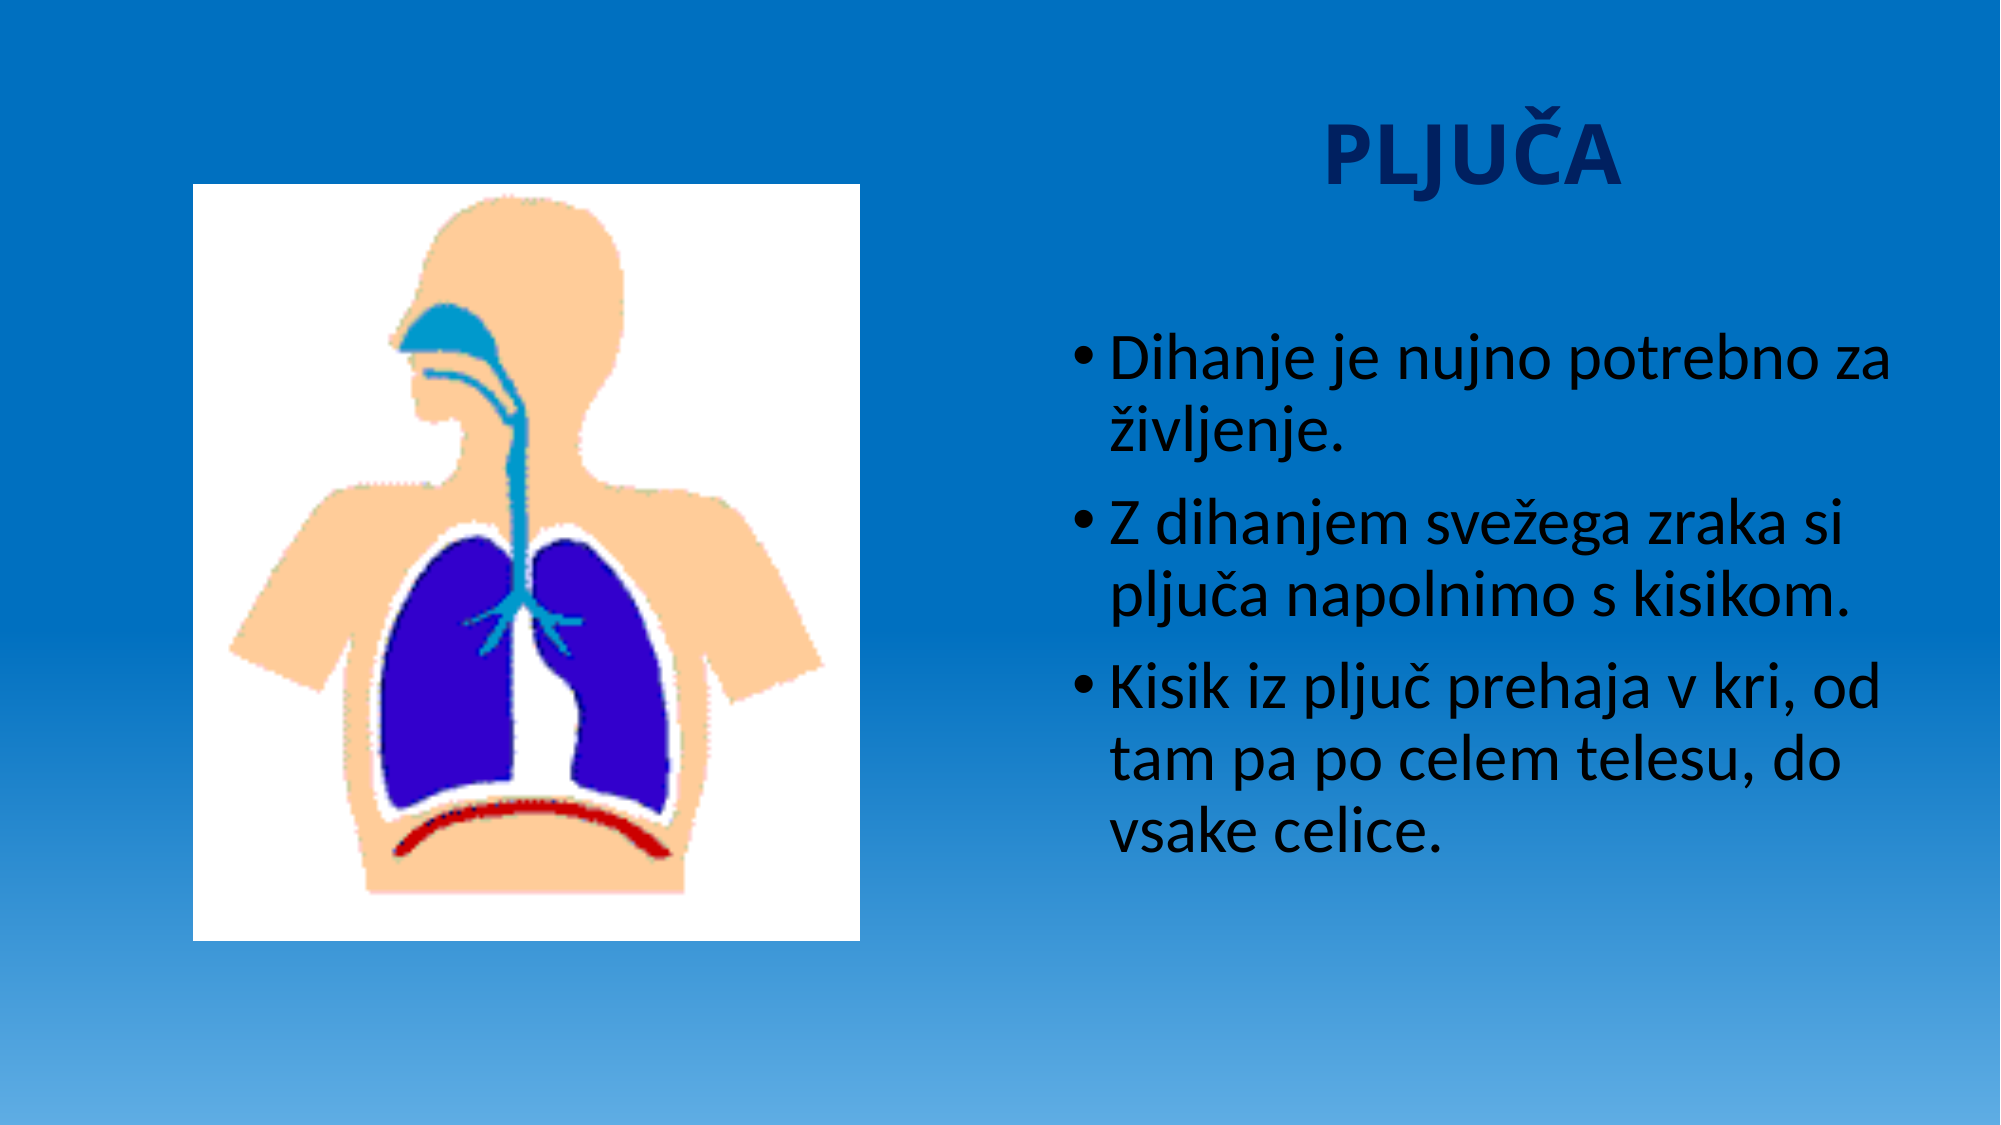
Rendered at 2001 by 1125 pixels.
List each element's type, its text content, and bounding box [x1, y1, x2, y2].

list Dihanje je nujno potrebno za življenje. Z dihanjem svežega zraka si pljuča napolnimo s kisikom. Kisik iz pljuč prehaja v kri, od tam pa po celem telesu, do vsake celice. [1057, 314, 1916, 934]
title PLJUČA [1043, 47, 1900, 268]
picture [193, 184, 860, 941]
